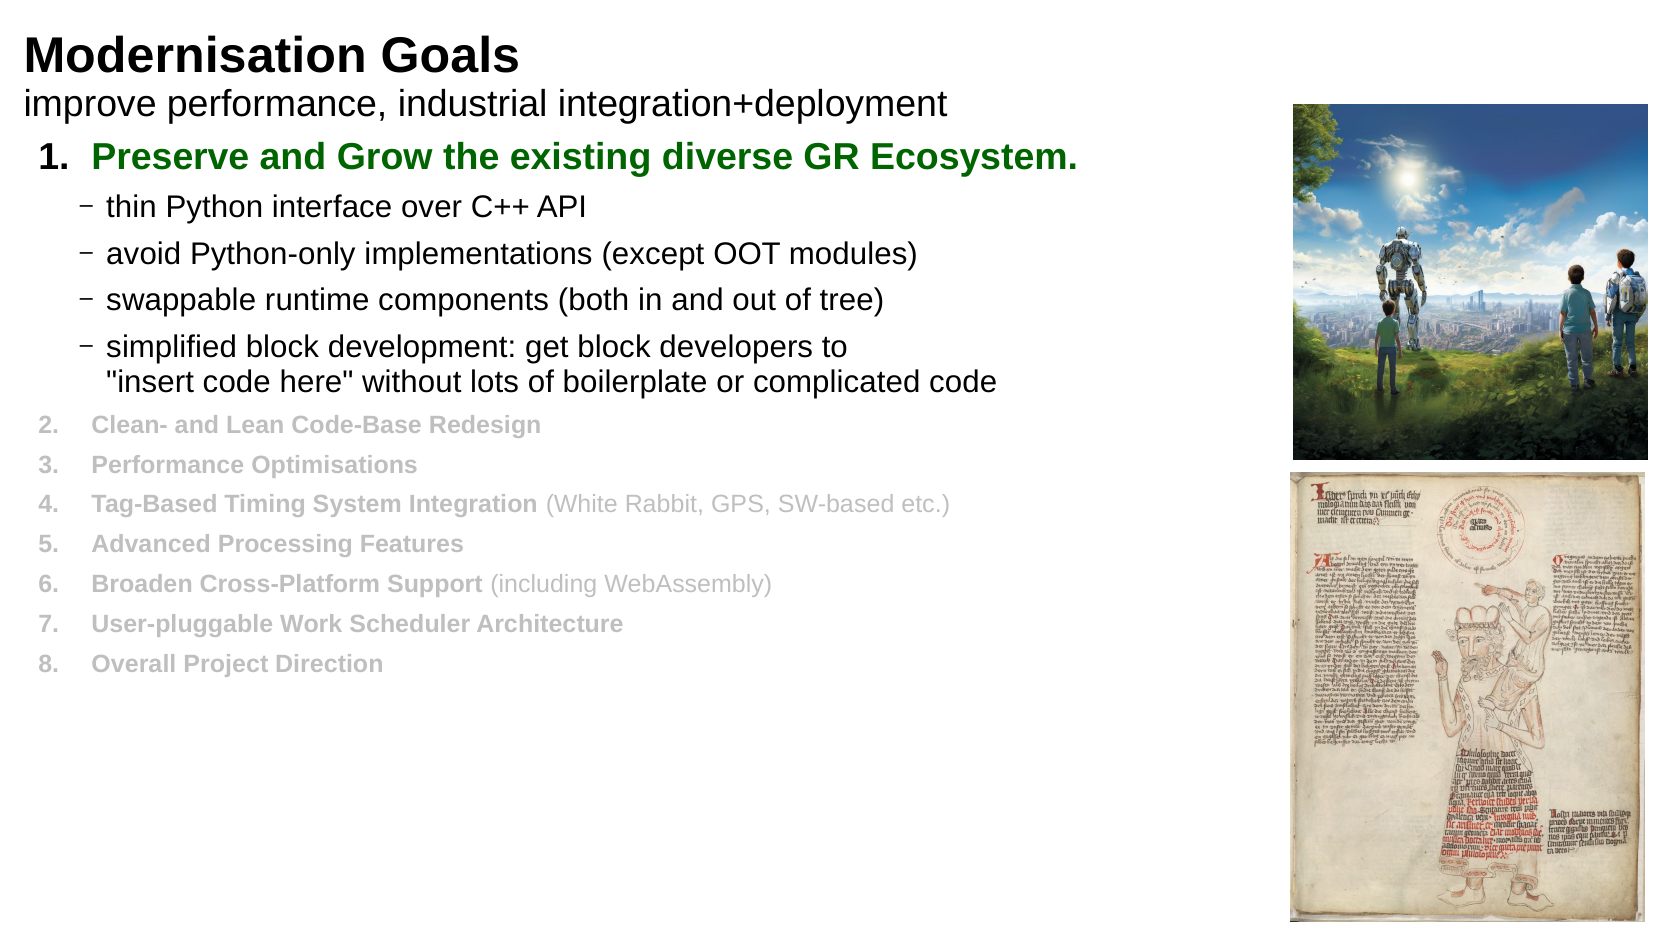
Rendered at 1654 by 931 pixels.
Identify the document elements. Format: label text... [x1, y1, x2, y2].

title Modernisation Goals improve performance, industrial integration+deployment [23, 5, 1586, 146]
picture [1293, 104, 1648, 460]
picture [1290, 472, 1645, 922]
text_box [14, 404, 1261, 736]
list Preserve and Grow the existing diverse GR Ecosystem. thin Python interface over C++ API avoid Python-only implementations (except OOT modules) swappable runtime components (both in and out of tree) simplified block development: get block developers to "insert code here" without lots of boilerplate or complicated code Clean- and Lean Code-Base Redesign Performance Optimisations Tag-Based Timing System Integration (White Rabbit, GPS, SW-based etc.) Advanced Processing Features Broaden Cross-Platform Support (including WebAssembly) User-pluggable Work Scheduler Architecture Overall Project Direction [20, 135, 1288, 907]
